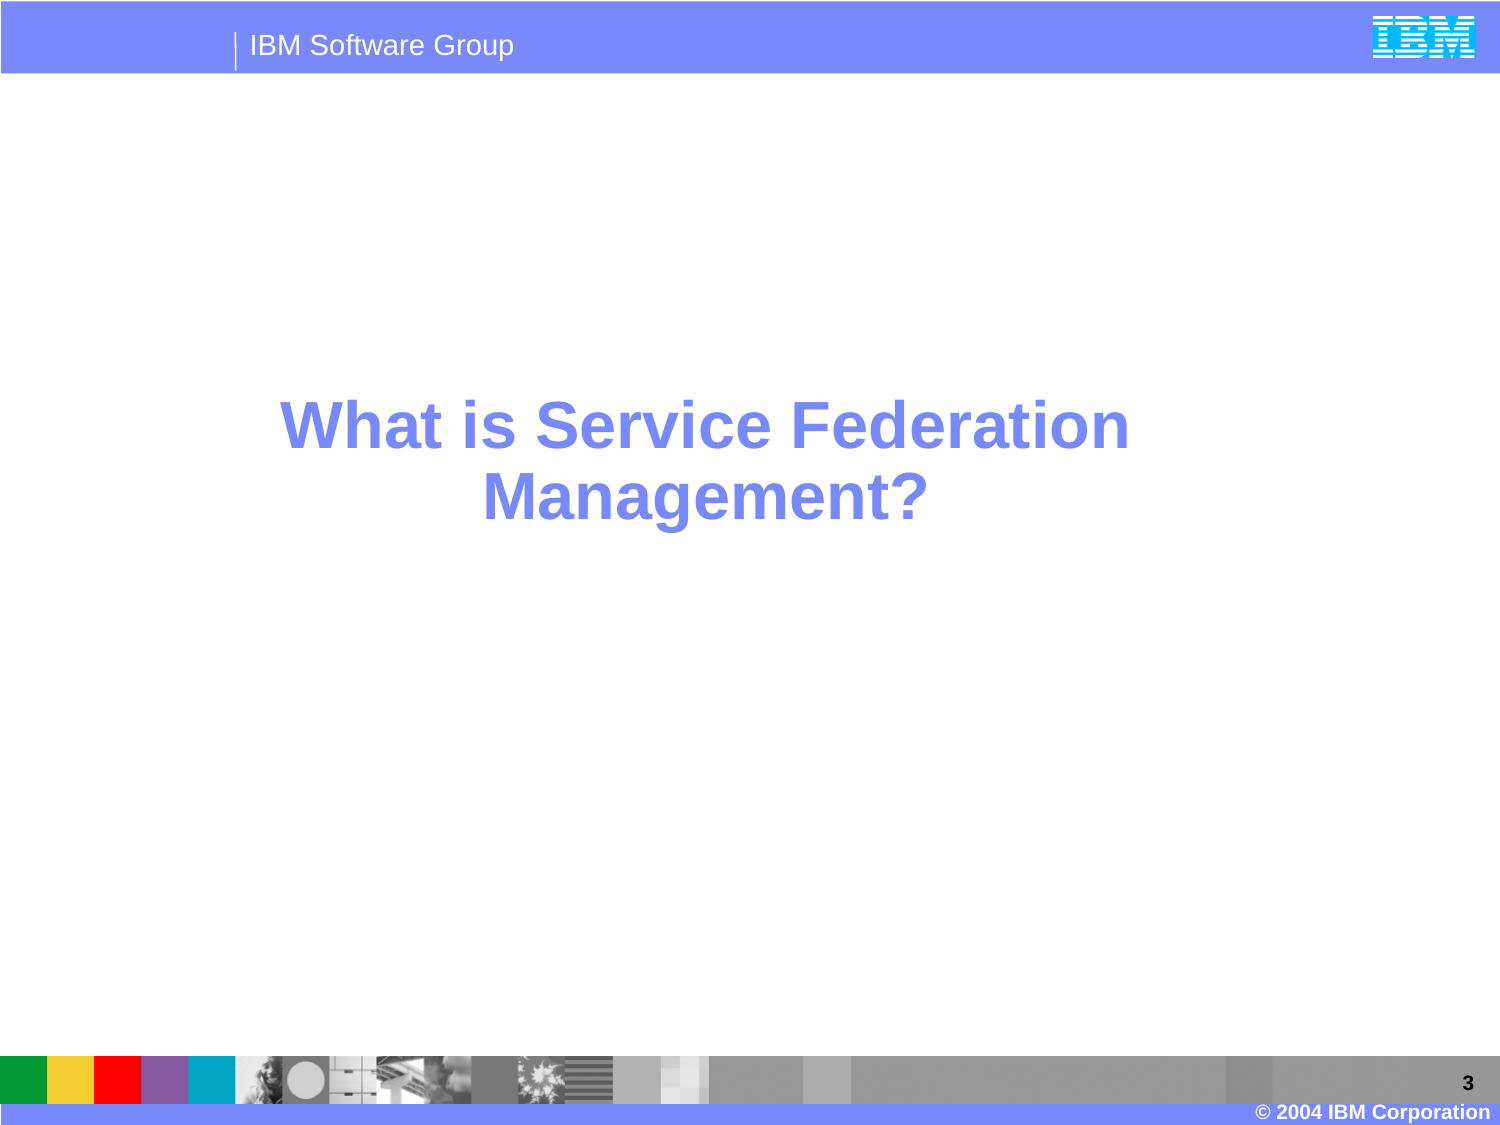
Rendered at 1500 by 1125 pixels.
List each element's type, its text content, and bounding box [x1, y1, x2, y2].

title What is Service Federation Management? [265, 383, 1255, 680]
picture [0, 1056, 1500, 1104]
